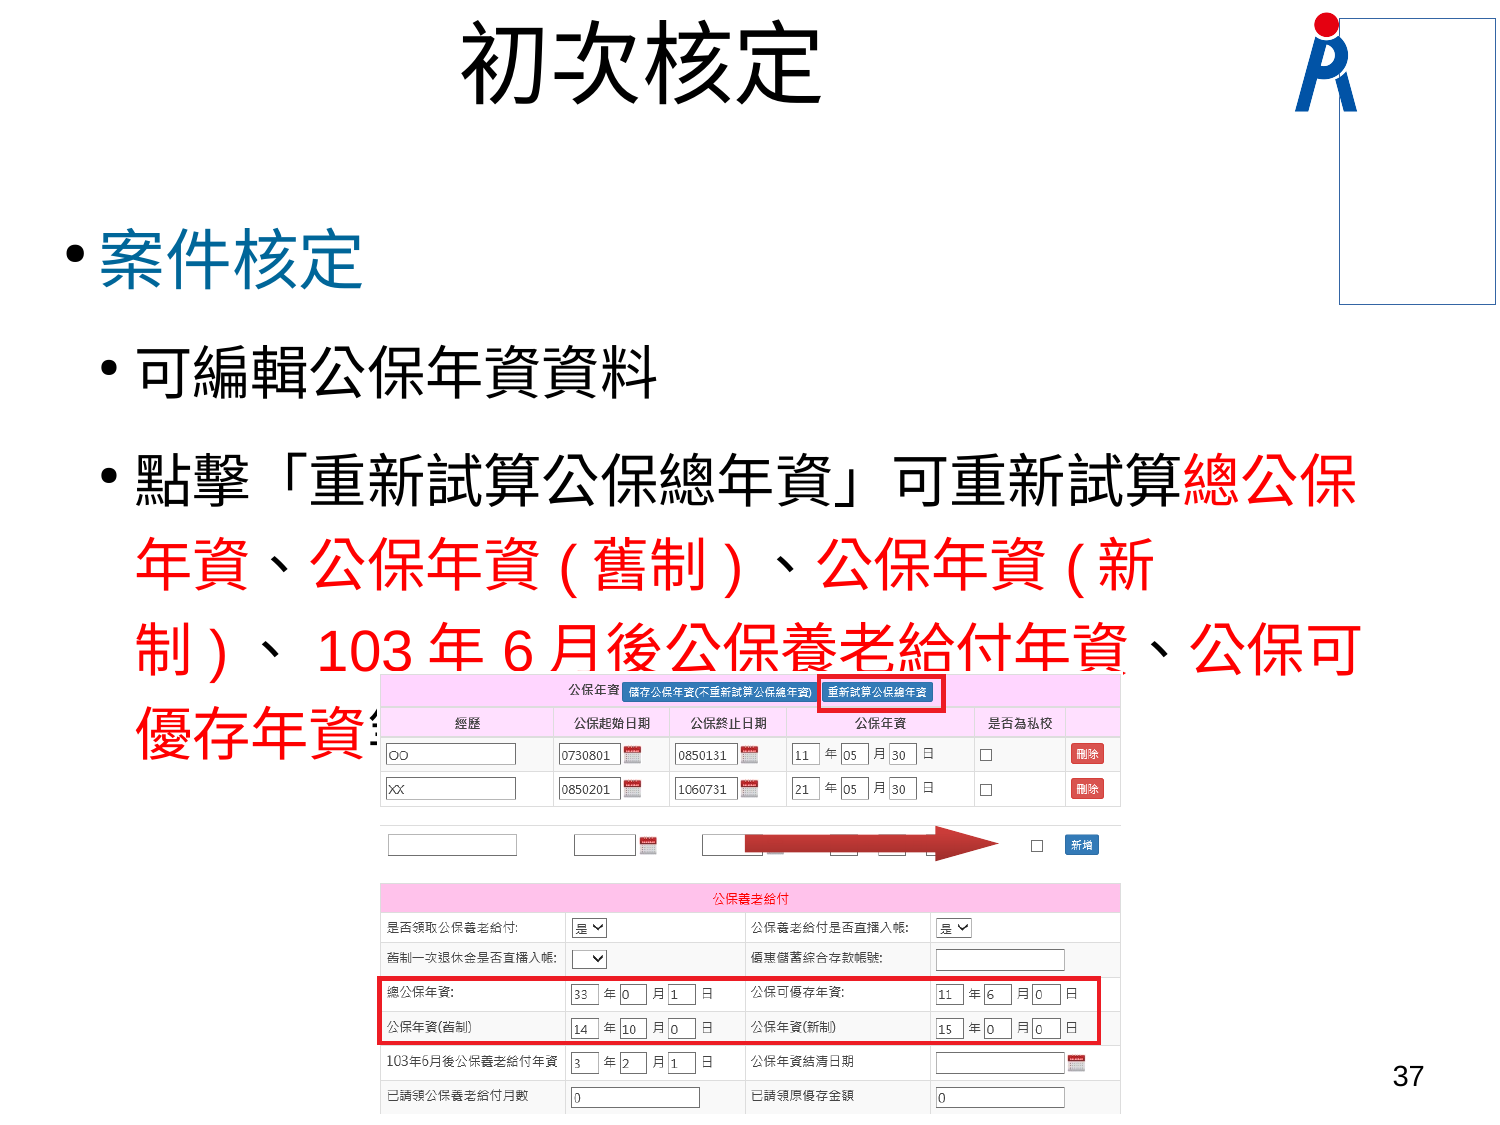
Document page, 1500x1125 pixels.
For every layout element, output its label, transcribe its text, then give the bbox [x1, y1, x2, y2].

text_box [744, 825, 999, 862]
picture [1278, 0, 1374, 128]
list 案件核定 可編輯公保年資資料 點擊「重新試算公保總年資」可重新試算總公保年資、公保年資(舊制)、公保年資(新制)、103年6月後公保養老給付年資、公保可優存年資等欄位 [63, 206, 1414, 950]
slide_number 37 [1123, 1059, 1425, 1110]
title 初次核定 [59, 2, 1225, 113]
picture [377, 671, 1123, 1115]
